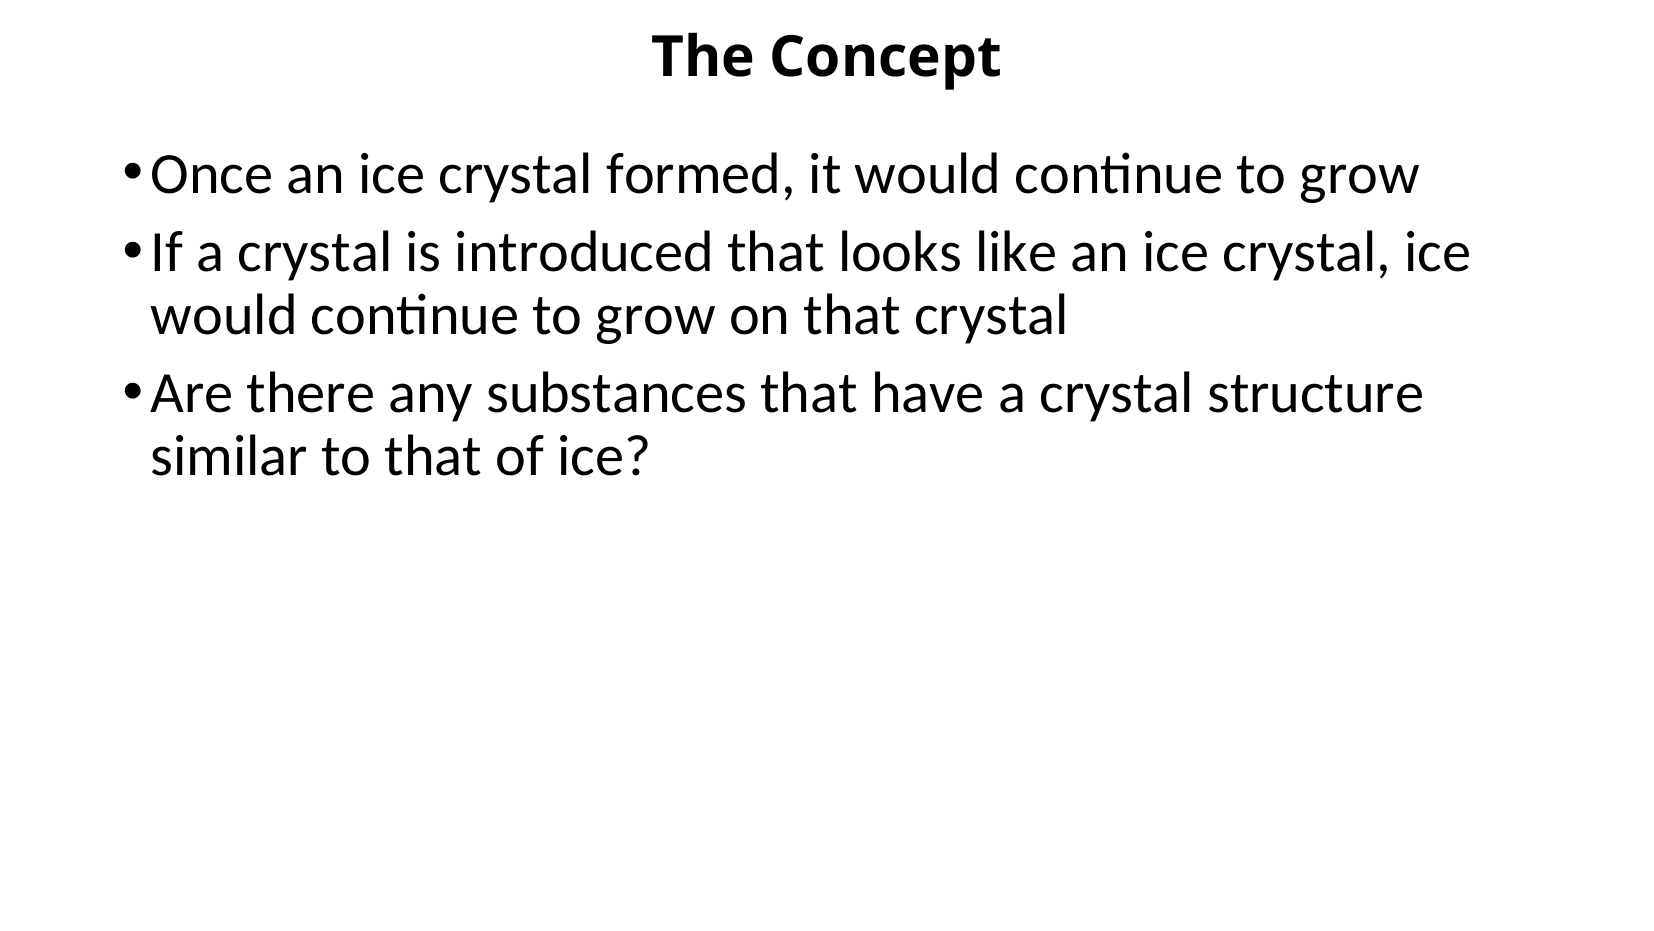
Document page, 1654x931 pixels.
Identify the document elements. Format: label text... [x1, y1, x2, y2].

list Once an ice crystal formed, it would continue to grow If a crystal is introduced that looks like an ice crystal, ice would continue to grow on that crystal Are there any substances that have a crystal structure similar to that of ice? [107, 135, 1534, 563]
title The Concept [113, 8, 1540, 109]
